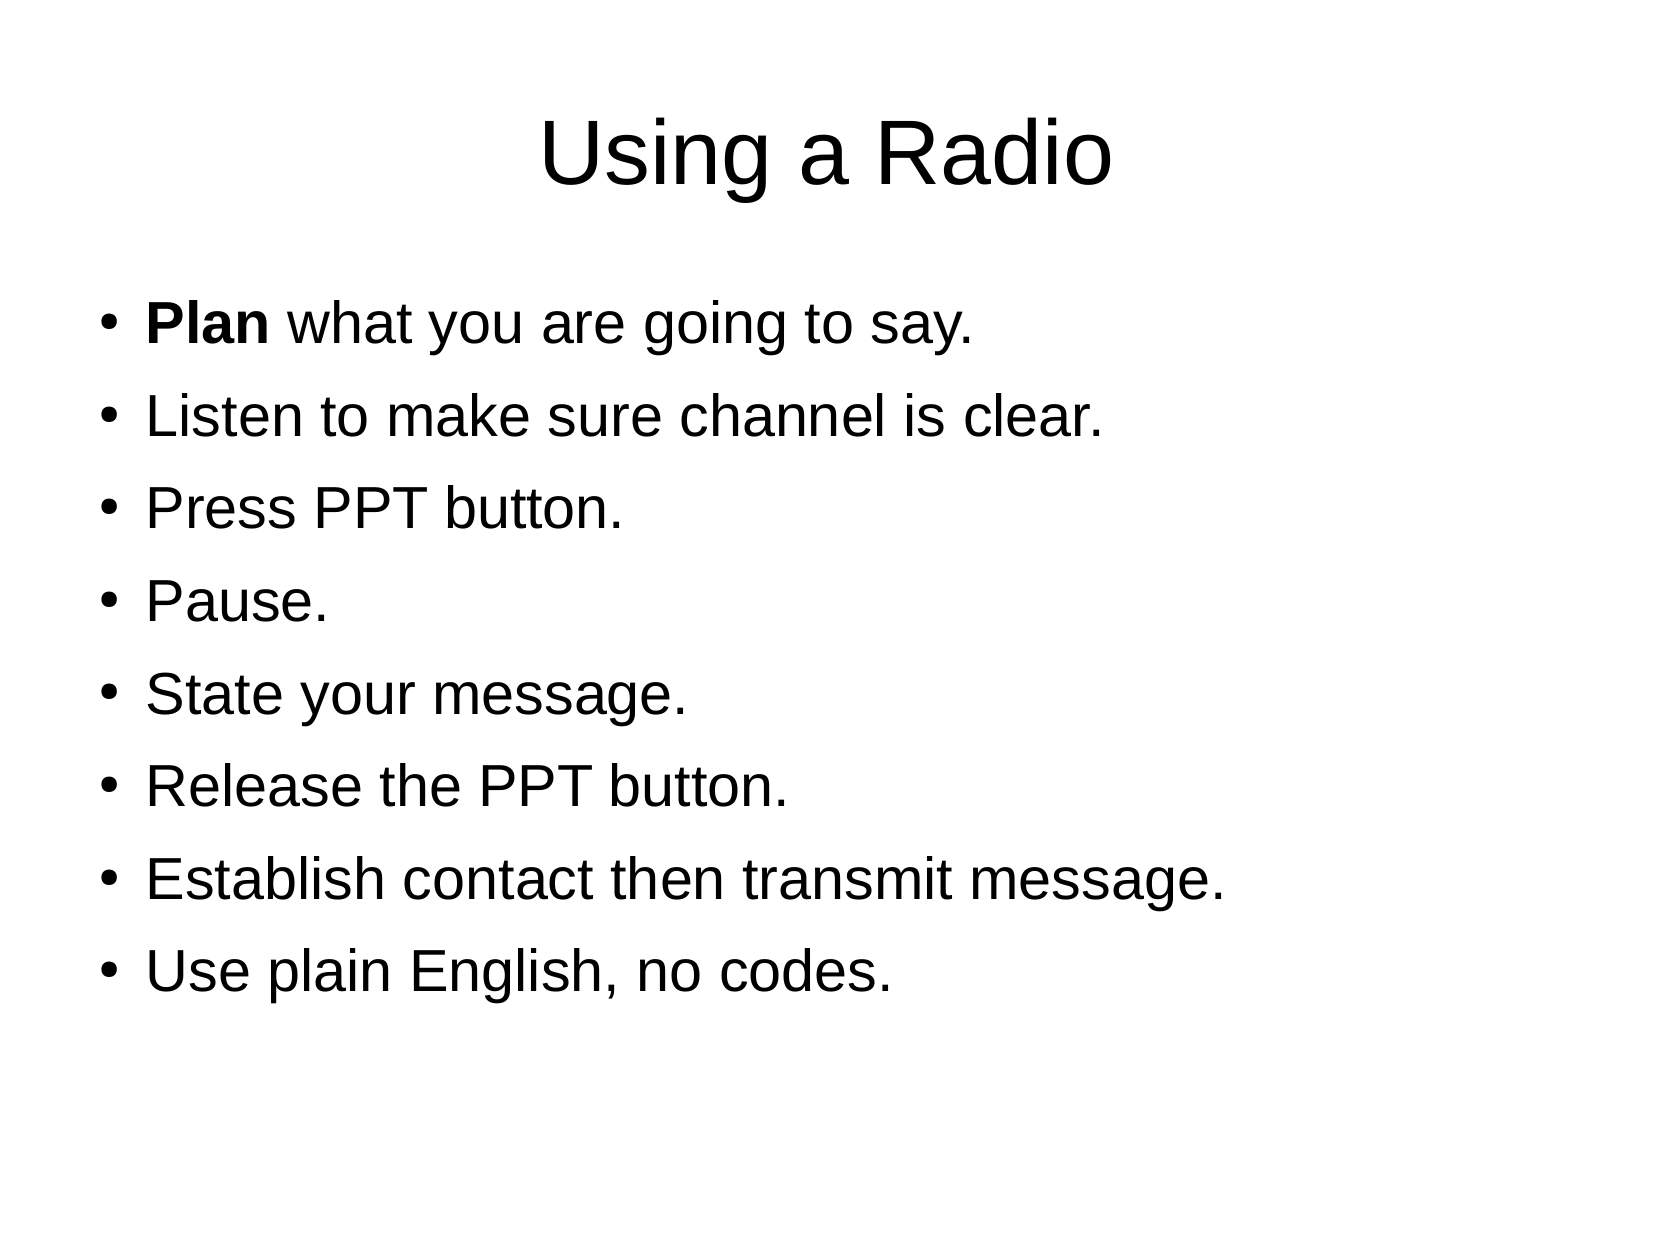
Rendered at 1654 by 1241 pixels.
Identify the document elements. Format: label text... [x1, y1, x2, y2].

title Using a Radio [82, 49, 1571, 257]
list Plan what you are going to say. Listen to make sure channel is clear. Press PPT button. Pause. State your message. Release the PPT button. Establish contact then transmit message. Use plain English, no codes. [82, 290, 1571, 1010]
